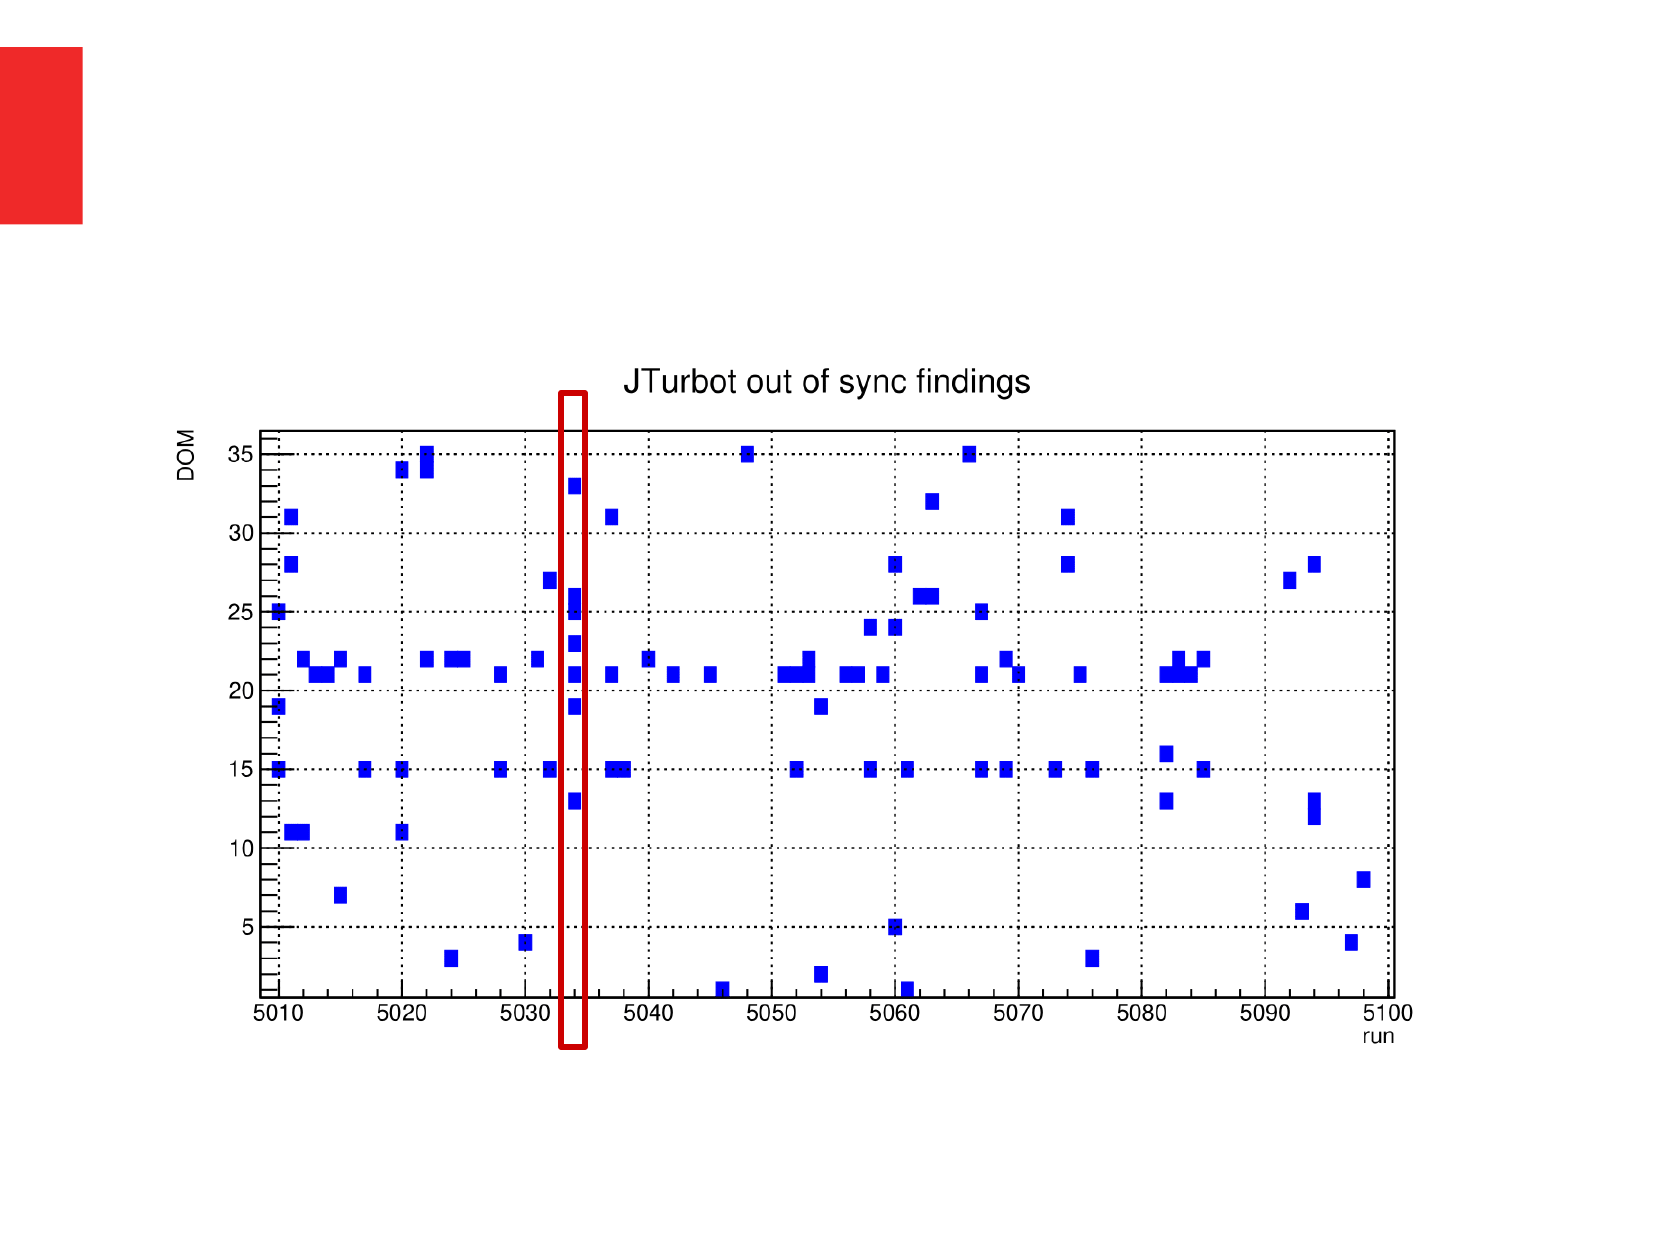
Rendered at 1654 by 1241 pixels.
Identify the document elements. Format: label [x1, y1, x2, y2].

picture [118, 359, 1536, 1069]
text_box [561, 393, 586, 1047]
